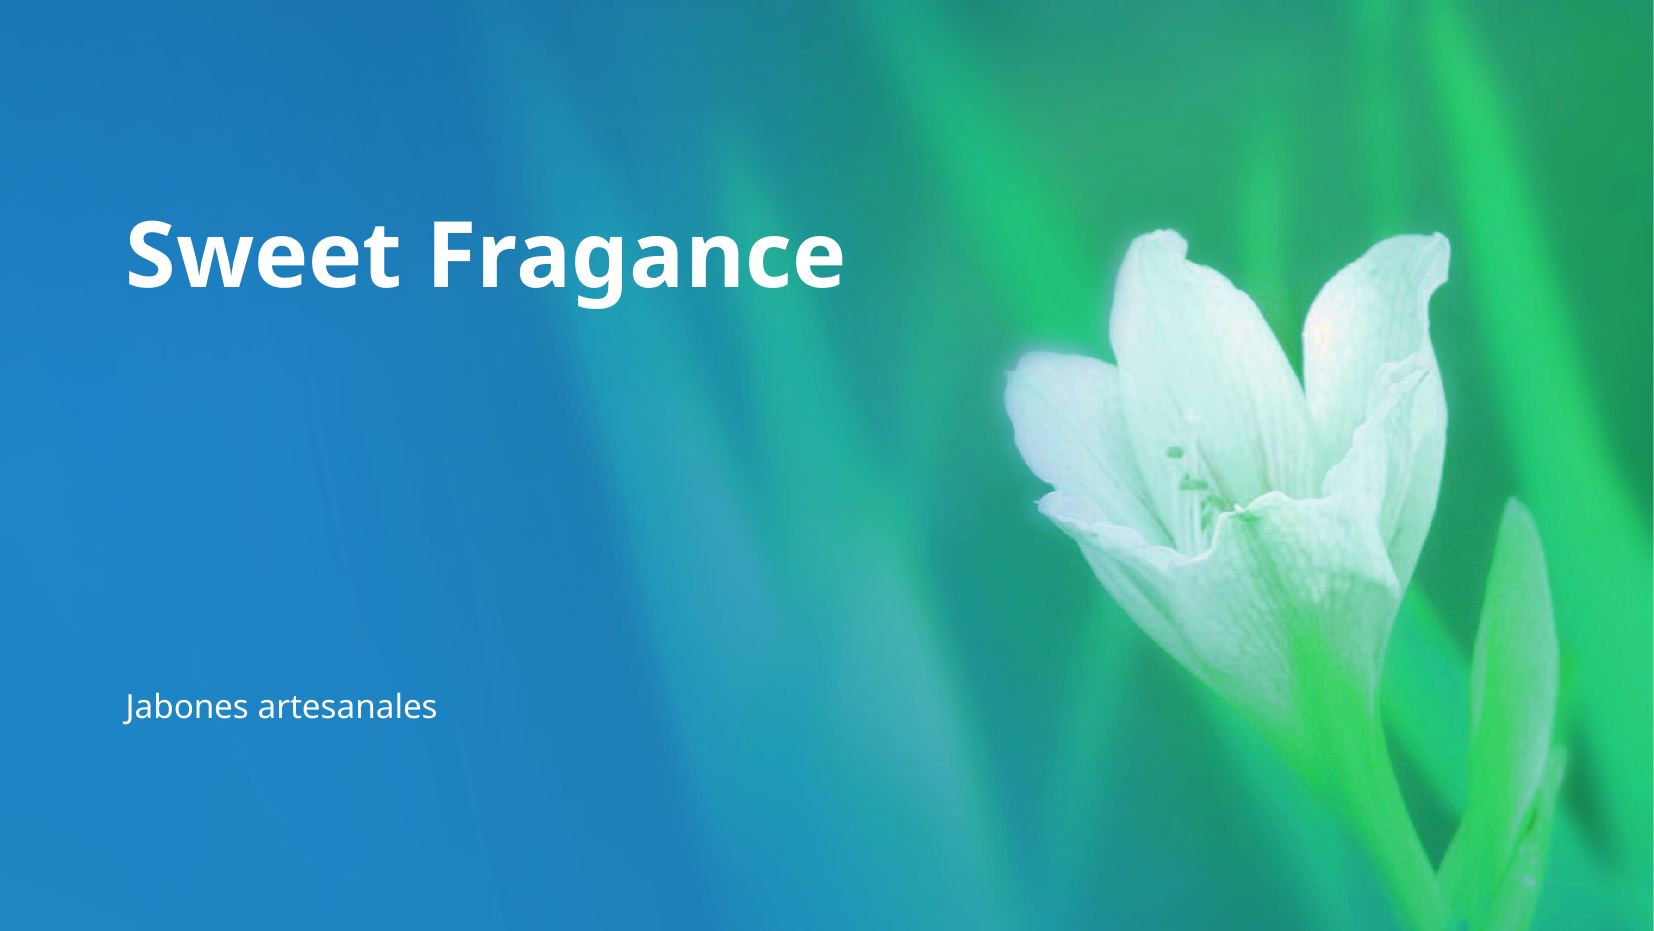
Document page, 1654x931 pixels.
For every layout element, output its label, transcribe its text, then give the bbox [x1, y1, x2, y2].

text_box Jabones artesanales [110, 677, 591, 733]
picture [0, 0, 1654, 931]
text_box Sweet Fragance [110, 188, 1156, 394]
